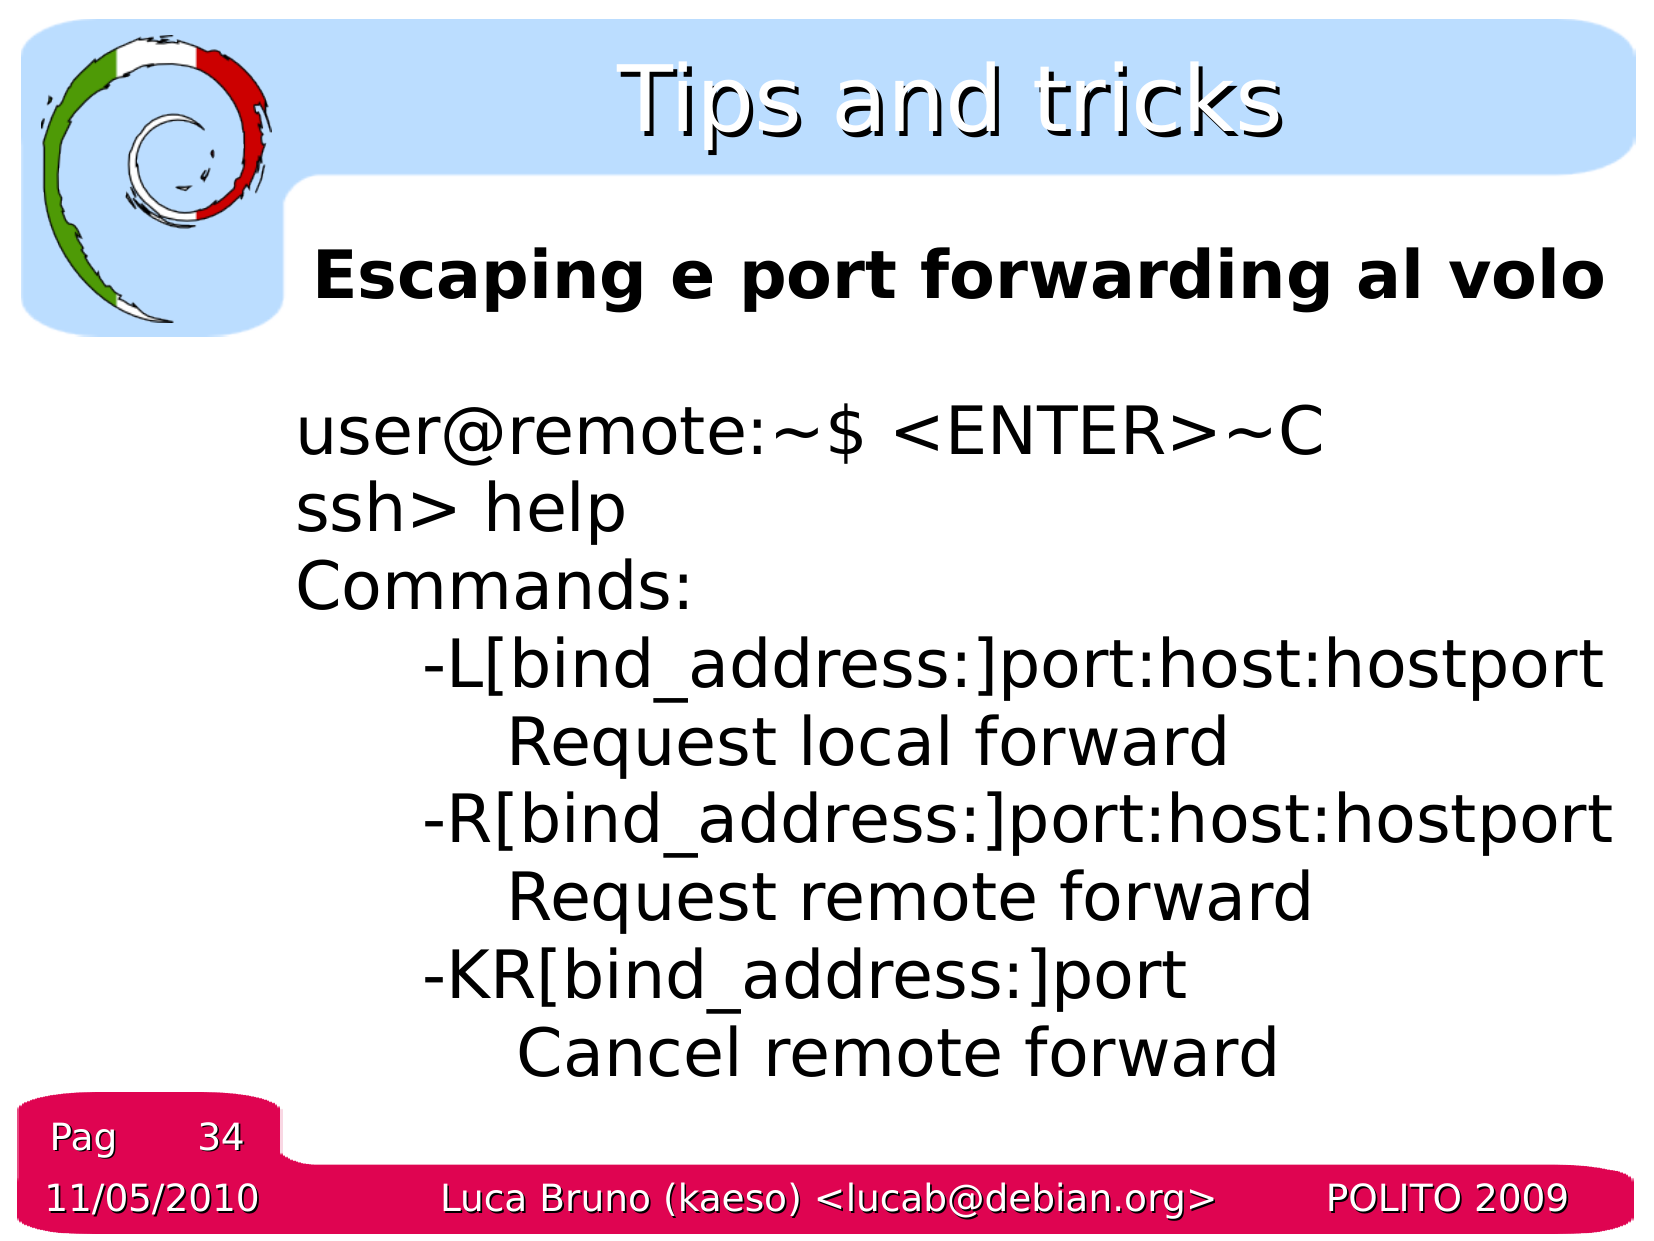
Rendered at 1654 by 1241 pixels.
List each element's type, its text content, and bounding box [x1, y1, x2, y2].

picture [284, 1092, 1634, 1234]
text_box Pag <numero> [35, 1108, 421, 1182]
text_box Luca Bruno (kaeso) <lucab@debian.org> POLITO 2009 [425, 1169, 1585, 1241]
picture [17, 1092, 295, 1234]
subtitle Escaping e port forwarding al volo user@remote:~$ <ENTER>~C ssh> help Commands: -L[bind_address:]port:host:hostport Request local forward -R[bind_address:]port:host:hostport Request remote forward -KR[bind_address:]port Cancel remote forward [295, 206, 1625, 1122]
title Tips and tricks [265, 3, 1636, 196]
text_box 11/05/2010 [29, 1169, 284, 1241]
picture [21, 19, 1636, 337]
